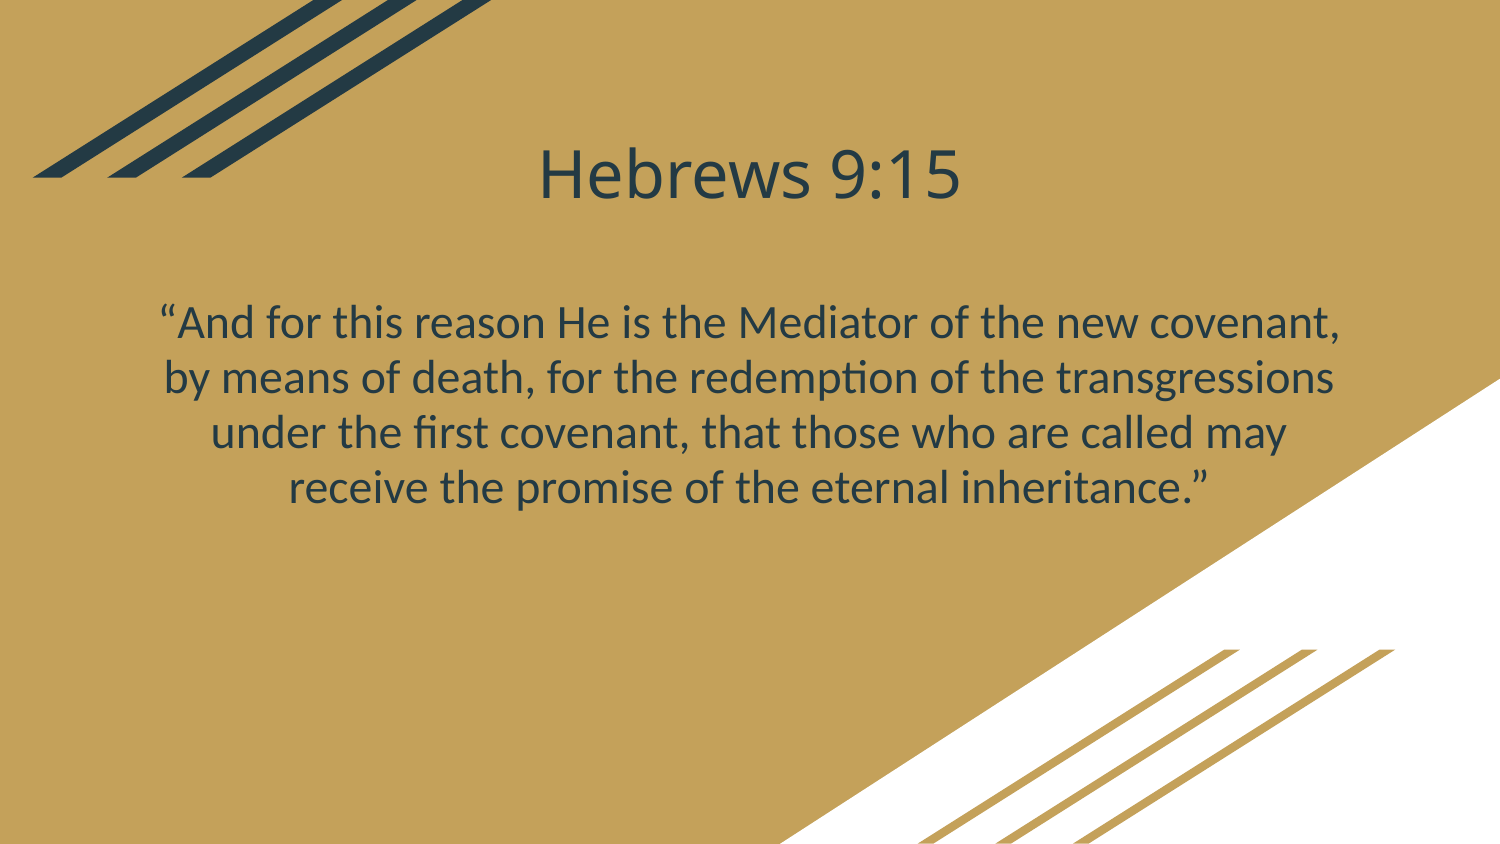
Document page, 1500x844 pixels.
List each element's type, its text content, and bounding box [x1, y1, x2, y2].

title Hebrews 9:15 [308, 37, 1192, 280]
list “And for this reason He is the Mediator of the new covenant, by means of death, for the redemption of the transgressions under the first covenant, that those who are called may receive the promise of the eternal inheritance.” [134, 280, 1366, 682]
